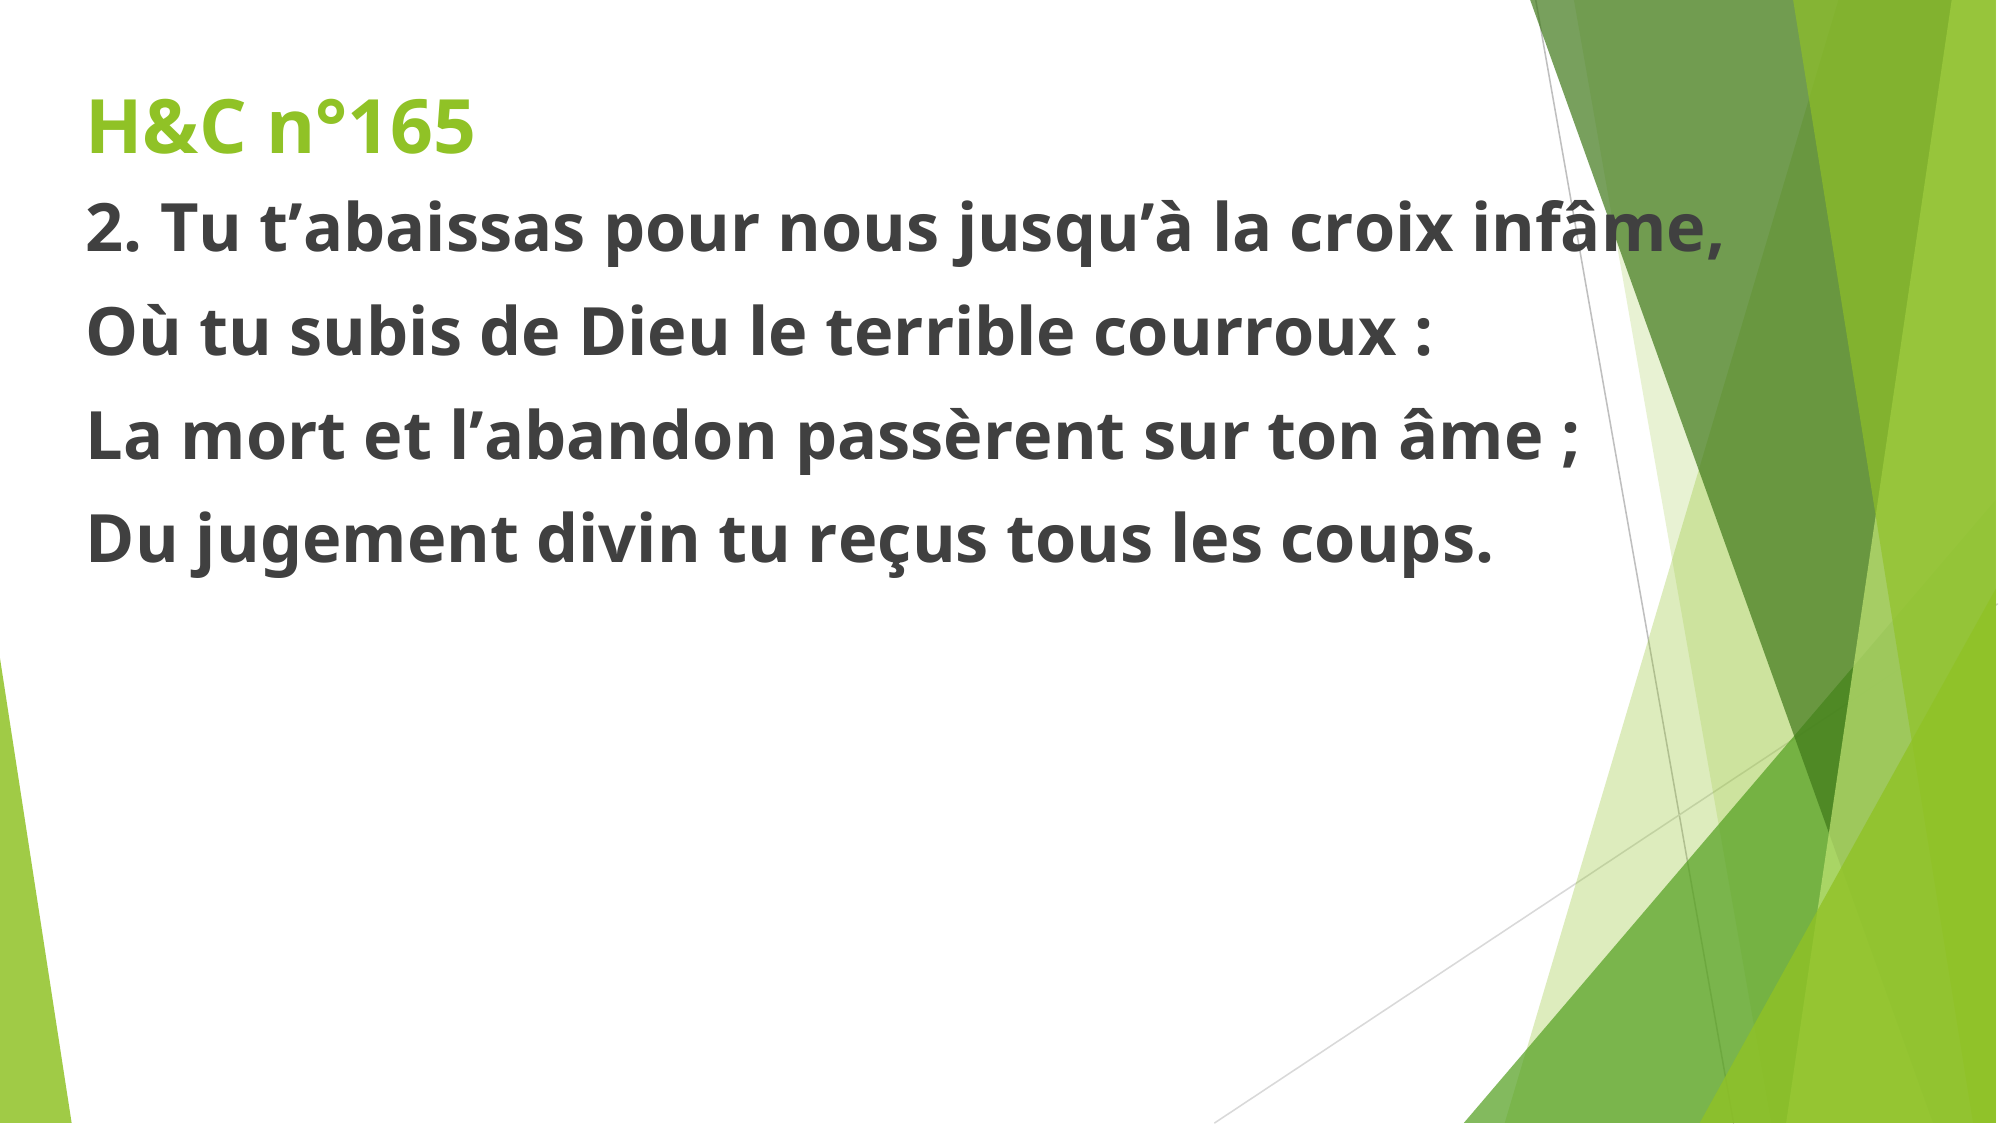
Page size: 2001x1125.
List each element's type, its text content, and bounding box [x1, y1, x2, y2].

text_box H&C n°165 [70, 70, 863, 165]
text_box 2. Tu t’abaissas pour nous jusqu’à la croix infâme, Où tu subis de Dieu le terrible courroux : La mort et l’abandon passèrent sur ton âme ; Du jugement divin tu reçus tous les coups. [70, 165, 2001, 1075]
